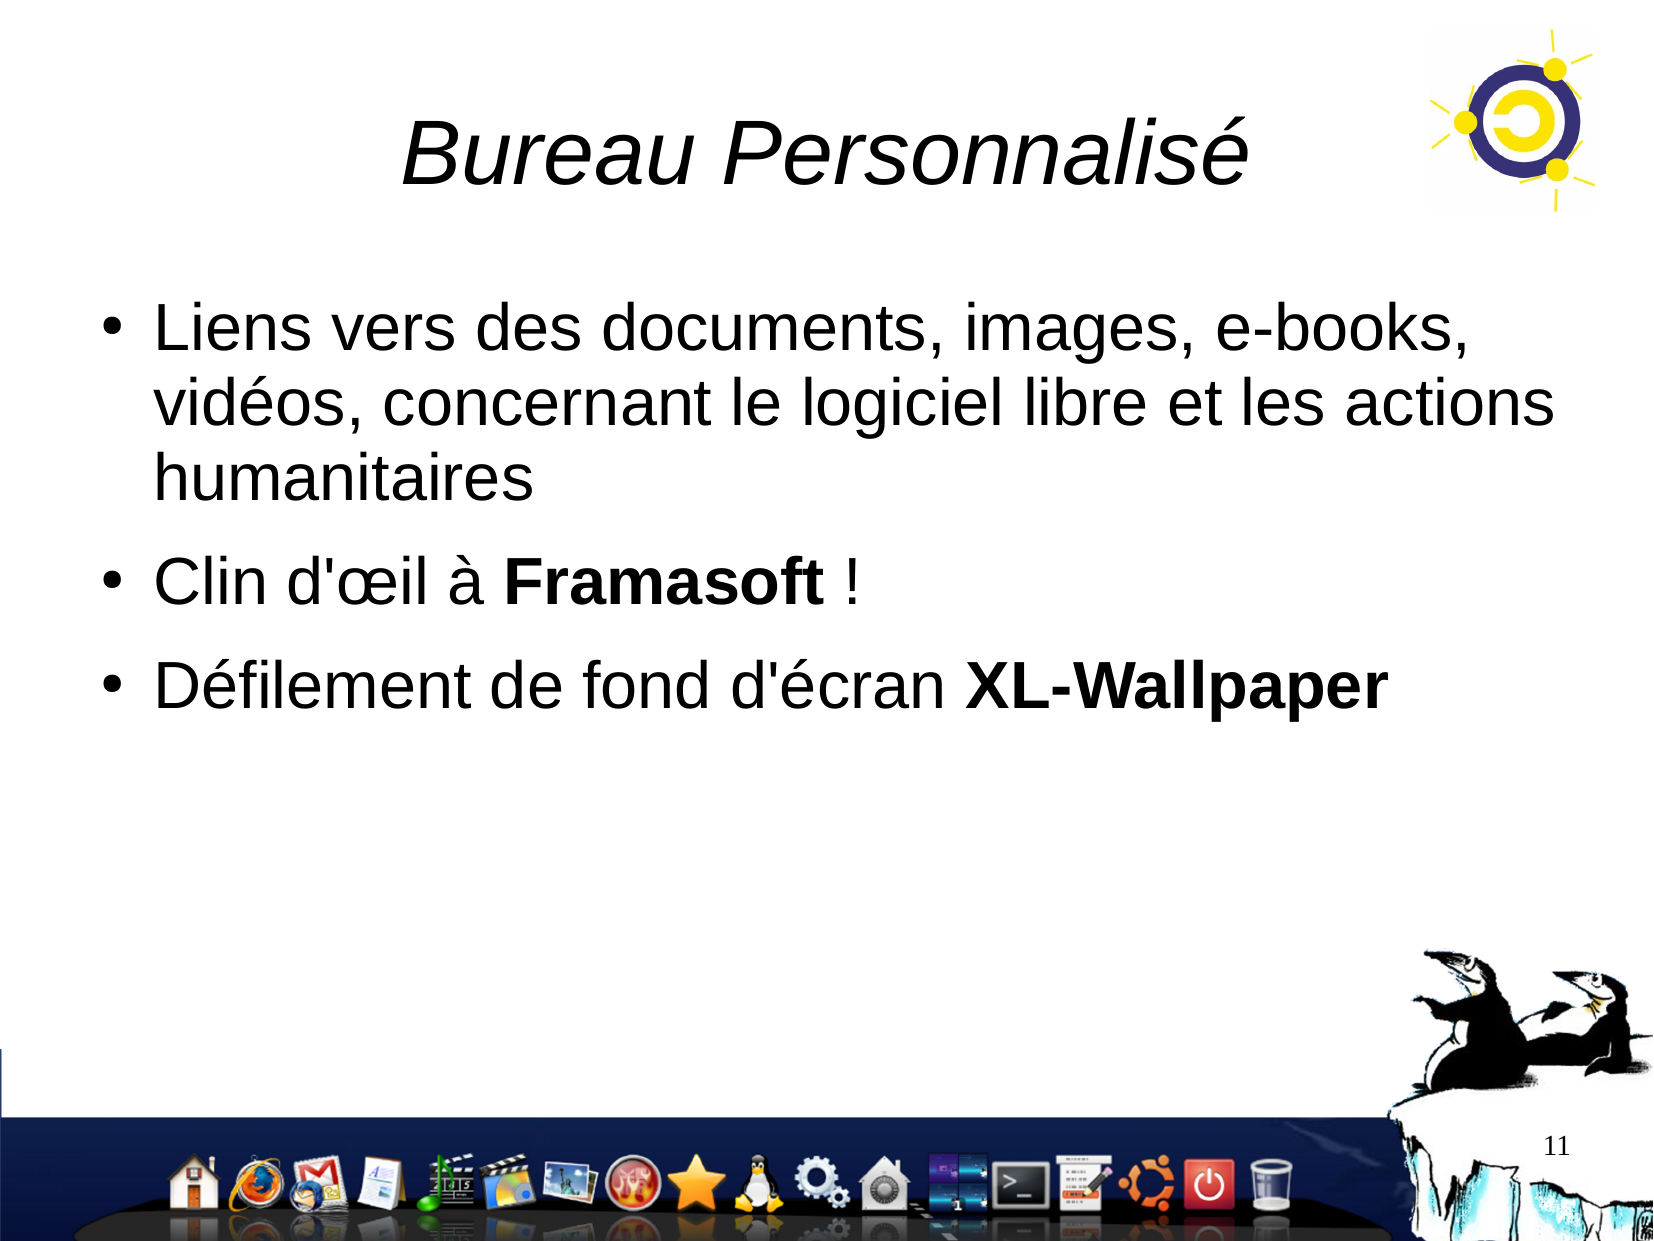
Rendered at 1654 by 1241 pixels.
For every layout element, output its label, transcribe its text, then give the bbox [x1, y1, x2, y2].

picture [0, 29, 1653, 1241]
list Liens vers des documents, images, e-books, vidéos, concernant le logiciel libre et les actions humanitaires Clin d'œil à Framasoft ! Défilement de fond d'écran XL-Wallpaper [82, 290, 1571, 1109]
title Bureau Personnalisé [82, 56, 1571, 250]
